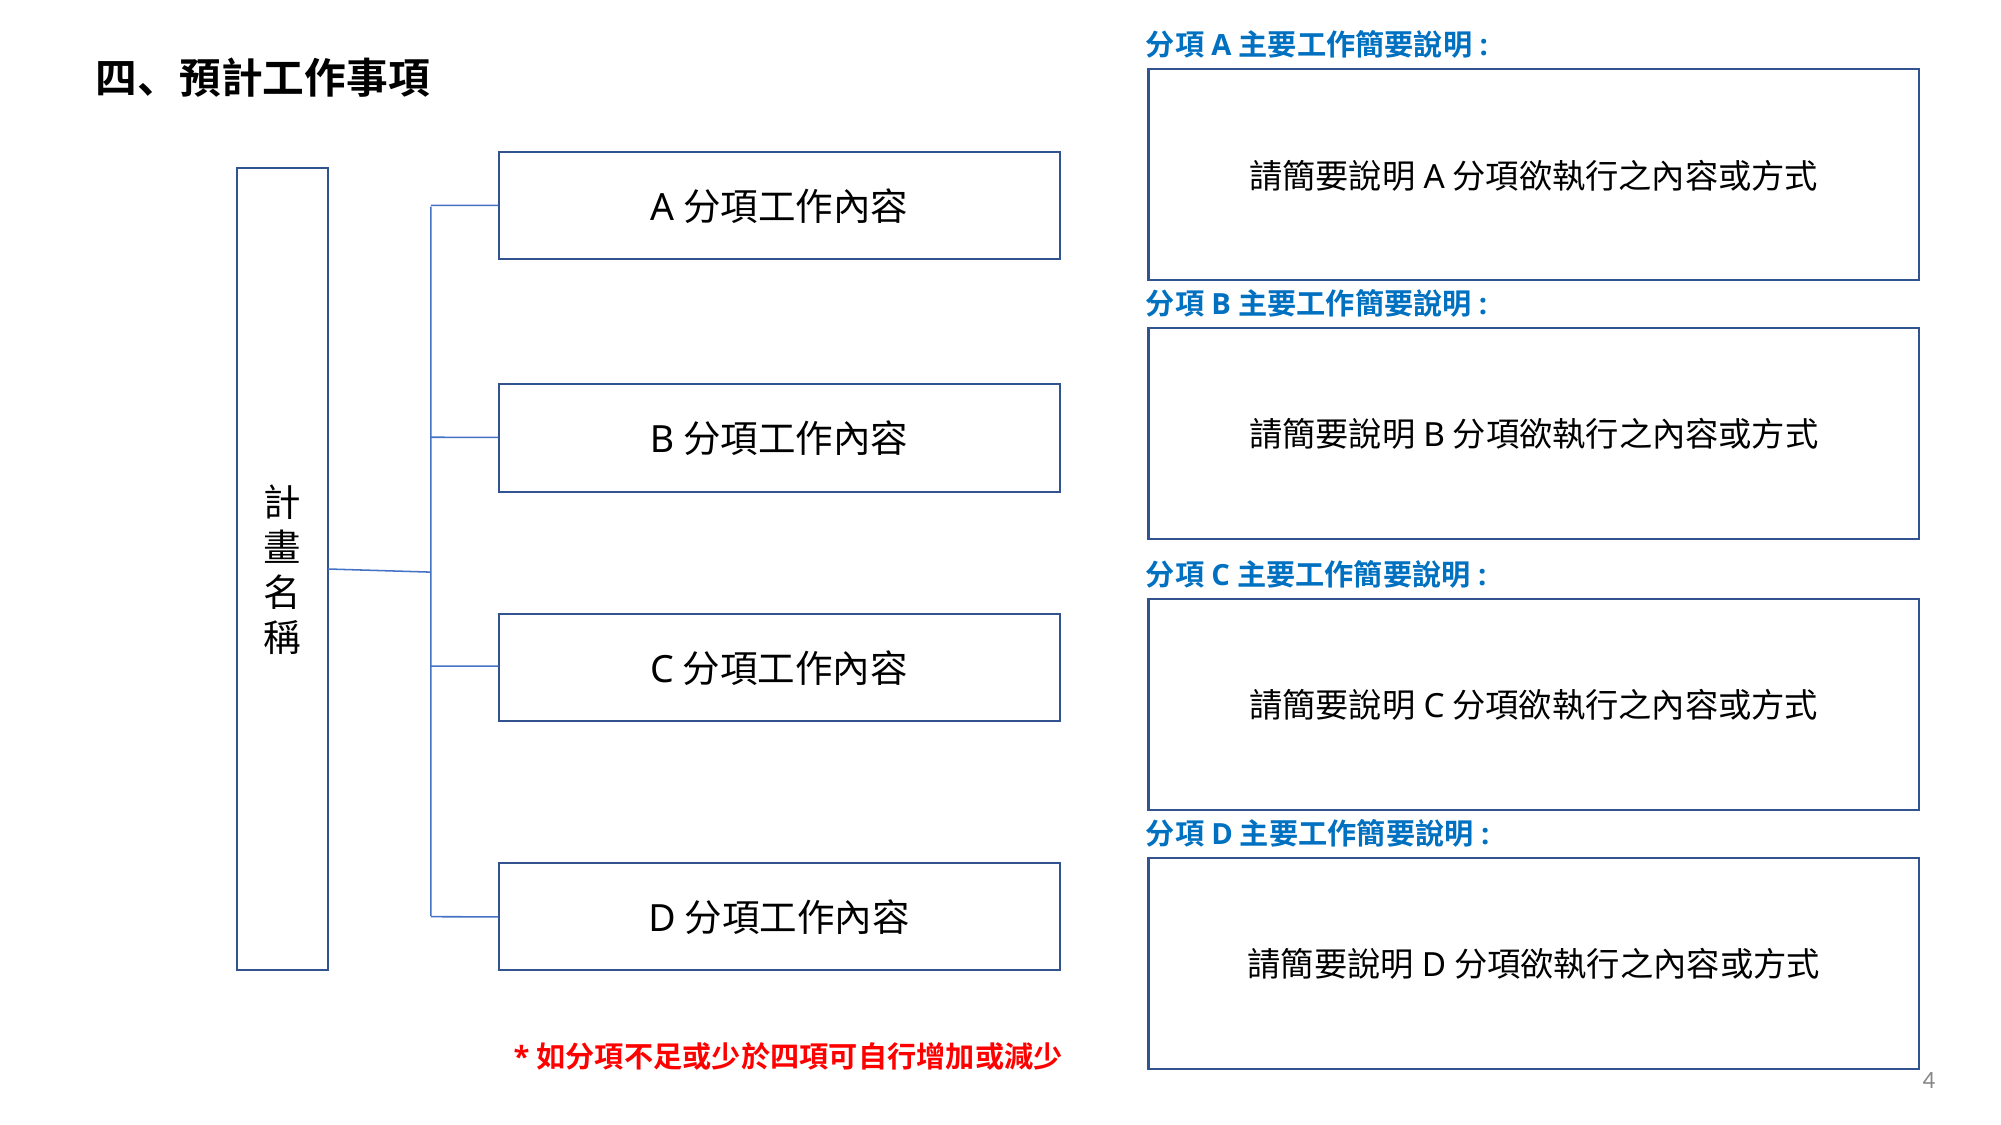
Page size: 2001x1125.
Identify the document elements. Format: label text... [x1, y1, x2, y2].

text_box 請簡要說明B分項欲執行之內容或方式 [1148, 328, 1920, 539]
text_box 請簡要說明C分項欲執行之內容或方式 [1148, 598, 1920, 810]
text_box C分項工作內容 [498, 613, 1060, 722]
text_box 分項C主要工作簡要說明: [1130, 548, 1520, 599]
text_box 計畫名稱 [236, 167, 328, 971]
text_box *如分項不足或少於四項可自行增加或減少 [498, 1030, 1154, 1081]
text_box D分項工作內容 [498, 862, 1060, 971]
text_box 四、預計工作事項 [80, 44, 448, 110]
text_box A分項工作內容 [498, 151, 1060, 259]
text_box 分項D主要工作簡要說明: [1130, 807, 1520, 858]
text_box 分項A主要工作簡要說明: [1130, 18, 1520, 69]
text_box 請簡要說明D分項欲執行之內容或方式 [1148, 857, 1920, 1069]
text_box 分項B主要工作簡要說明: [1130, 277, 1520, 328]
text_box B分項工作內容 [498, 384, 1060, 492]
text_box 請簡要說明A分項欲執行之內容或方式 [1148, 69, 1920, 280]
footer 4 [1799, 1048, 2000, 1109]
